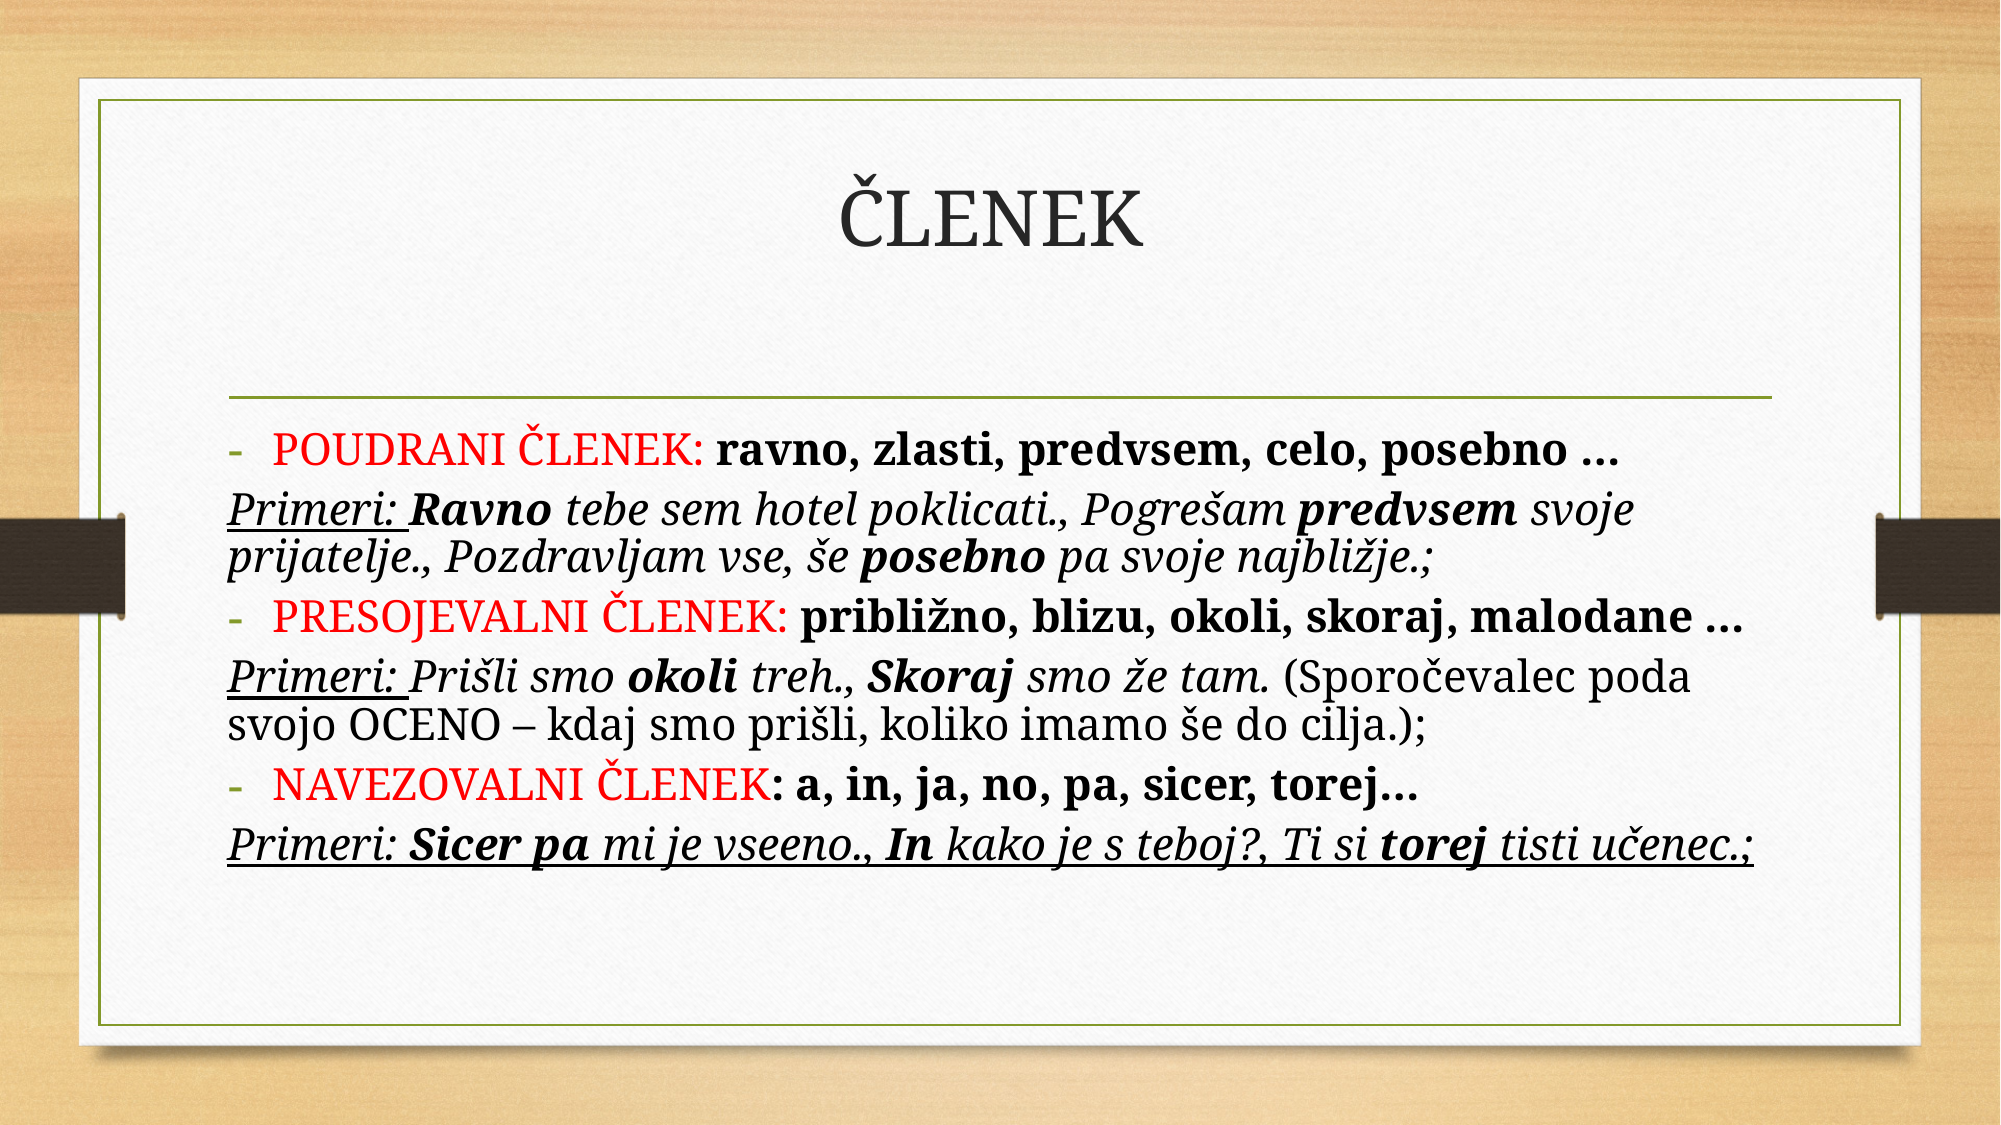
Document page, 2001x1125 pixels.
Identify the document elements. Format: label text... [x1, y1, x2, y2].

list POUDRANI ČLENEK: ravno, zlasti, predvsem, celo, posebno … Primeri: Ravno tebe sem hotel poklicati., Pogrešam predvsem svoje prijatelje., Pozdravljam vse, še posebno pa svoje najbližje.; PRESOJEVALNI ČLENEK: približno, blizu, okoli, skoraj, malodane … Primeri: Prišli smo okoli treh., Skoraj smo že tam. (Sporočevalec poda svojo OCENO – kdaj smo prišli, koliko imamo še do cilja.); NAVEZOVALNI ČLENEK: a, in, ja, no, pa, sicer, torej… Primeri: Sicer pa mi je vseeno., In kako je s teboj?, Ti si torej tisti učenec.; [212, 419, 1788, 964]
title ČLENEK [212, 161, 1788, 270]
